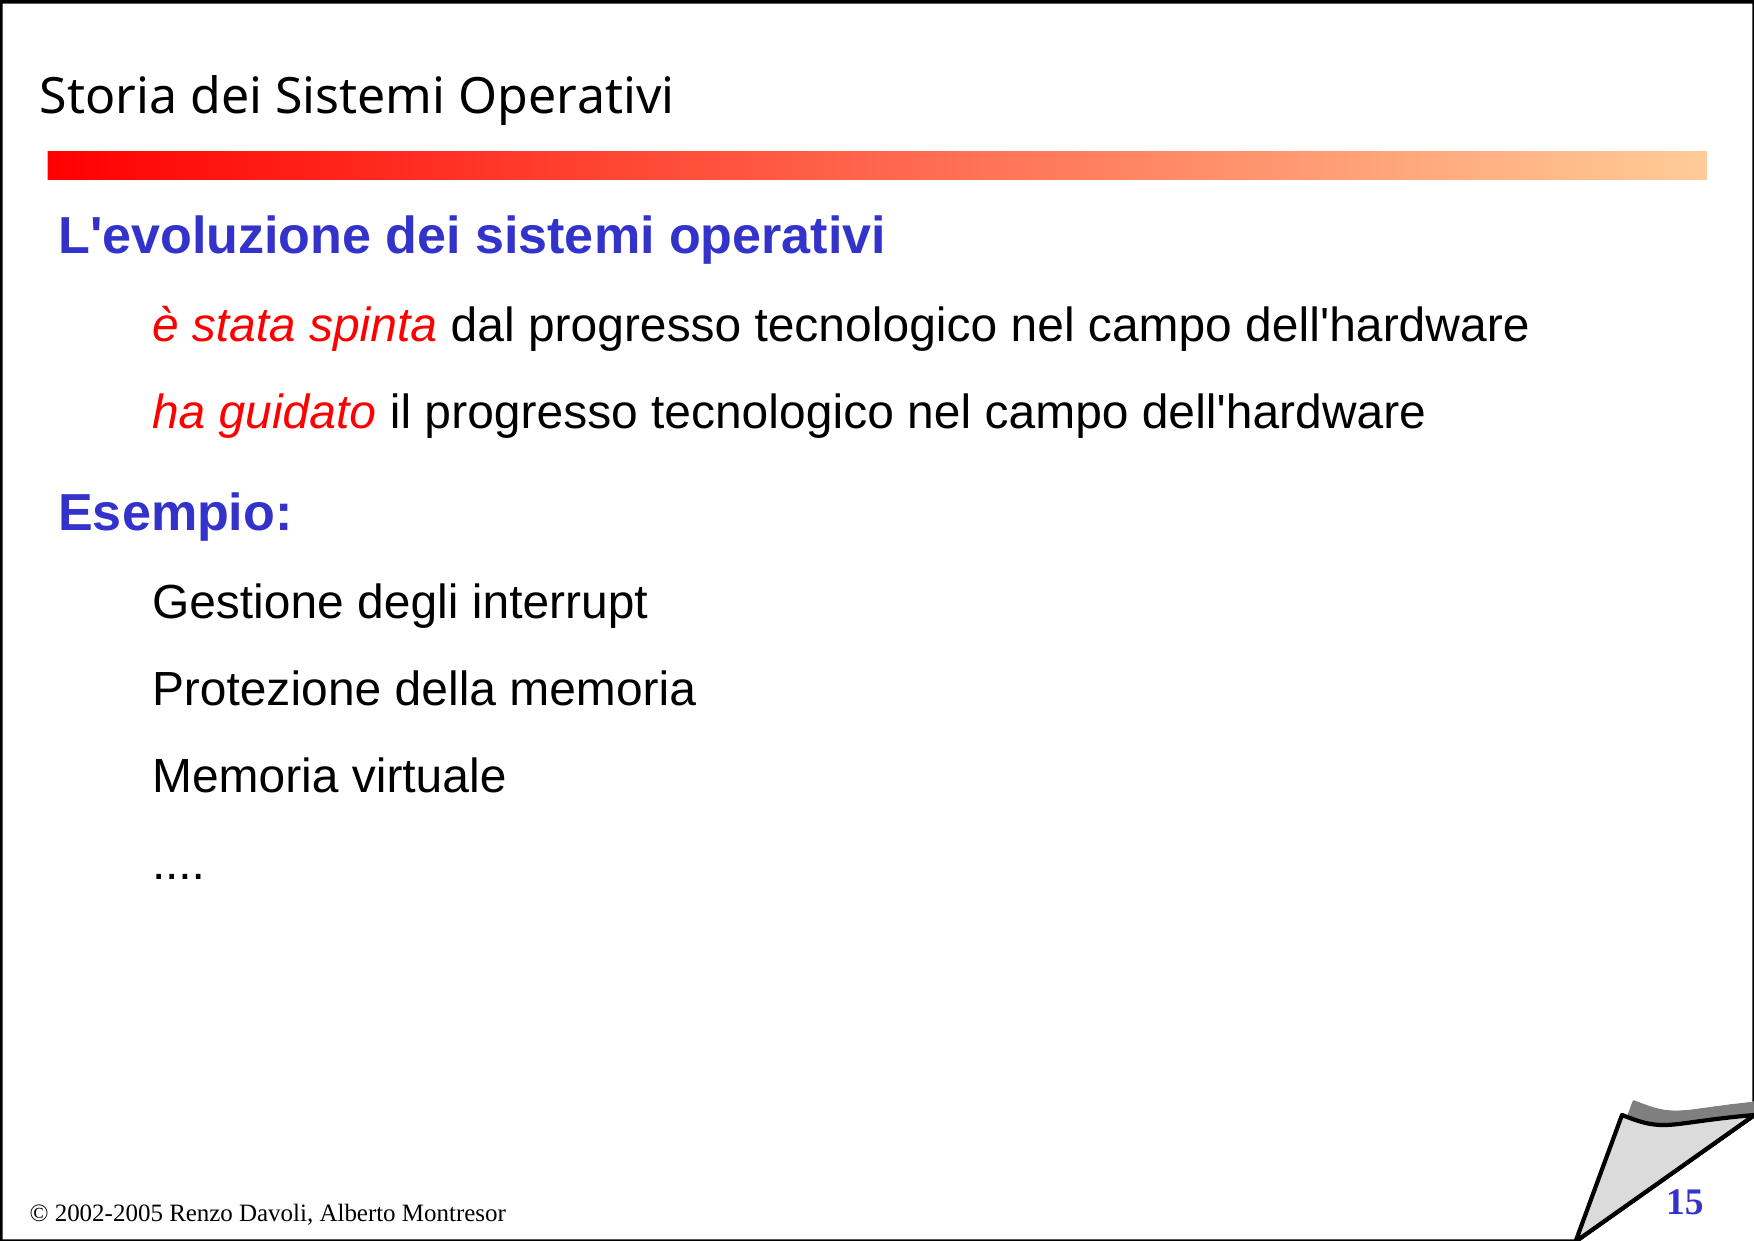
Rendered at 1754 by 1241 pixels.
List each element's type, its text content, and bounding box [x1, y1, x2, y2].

list L'evoluzione dei sistemi operativi è stata spinta dal progresso tecnologico nel campo dell'hardware ha guidato il progresso tecnologico nel campo dell'hardware Esempio: Gestione degli interrupt Protezione della memoria Memoria virtuale .... [58, 206, 1696, 897]
title Storia dei Sistemi Operativi [40, 49, 1713, 144]
